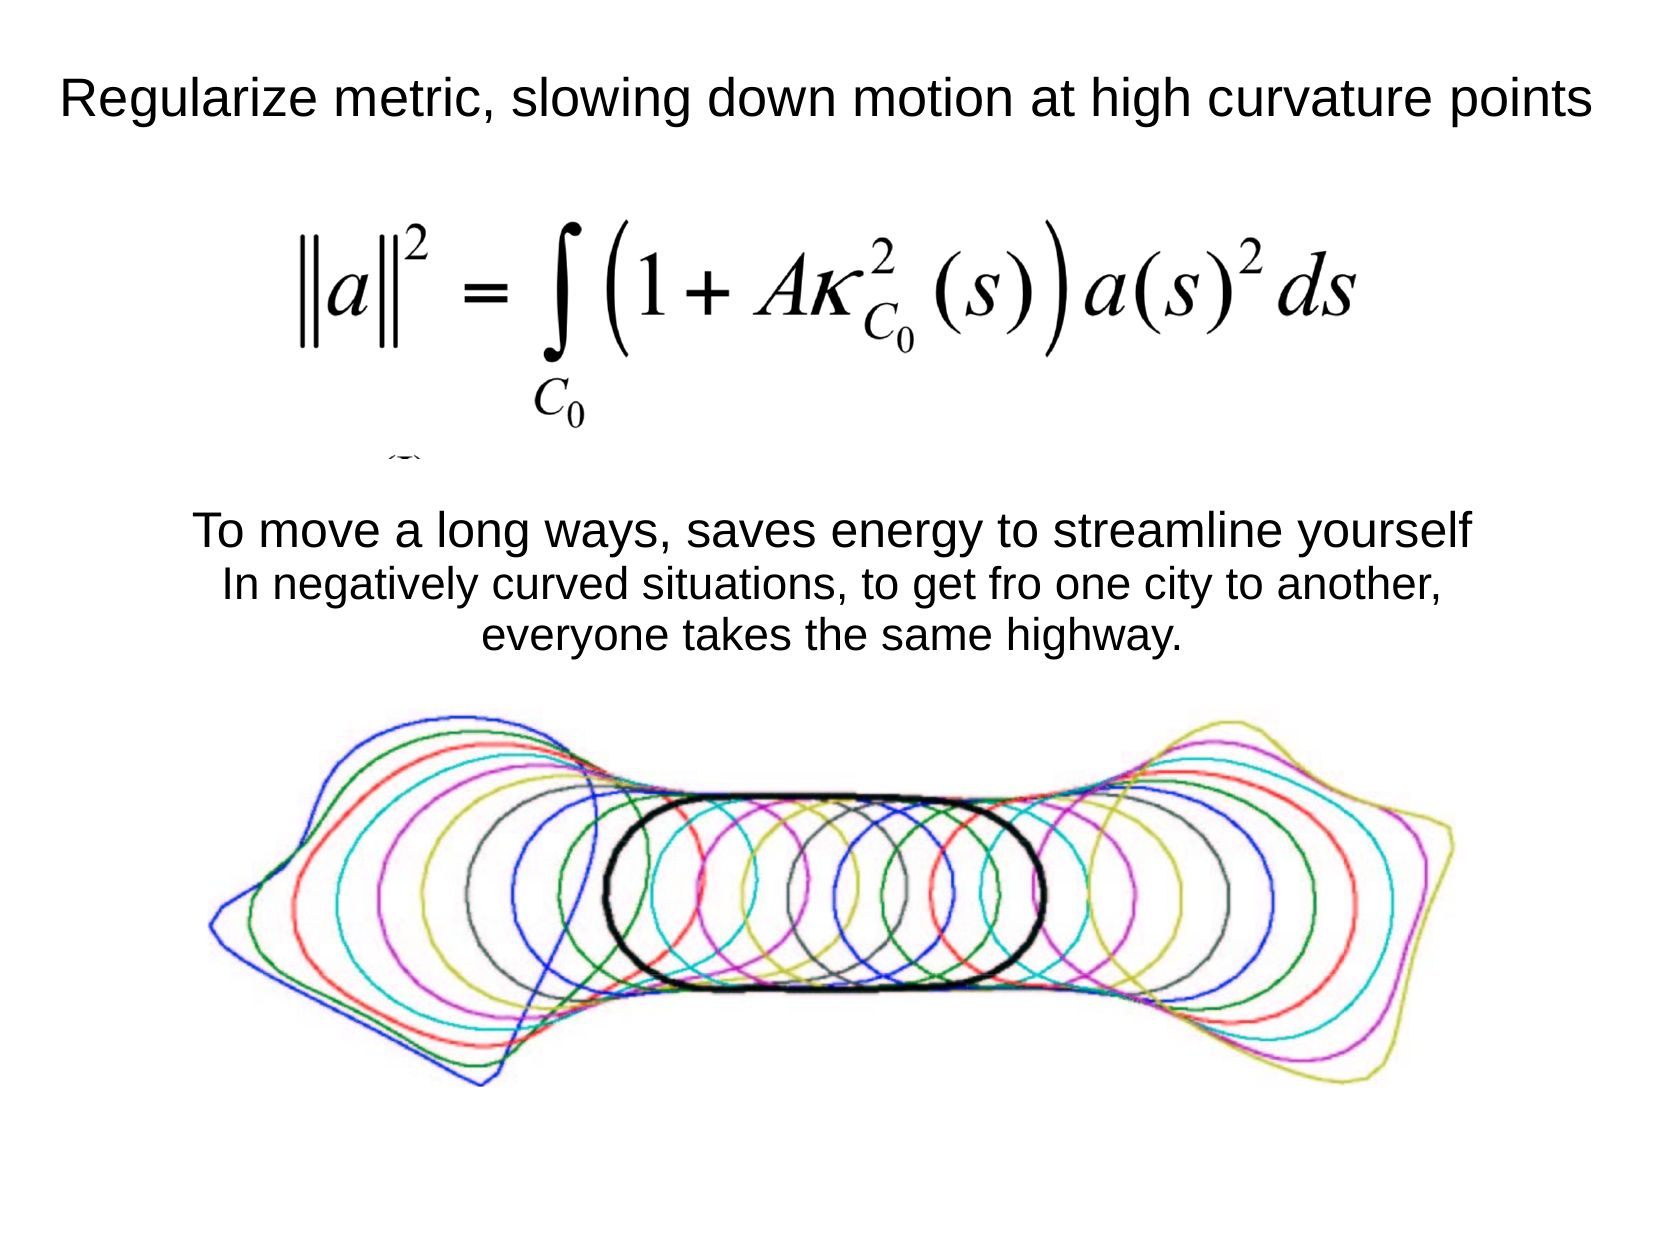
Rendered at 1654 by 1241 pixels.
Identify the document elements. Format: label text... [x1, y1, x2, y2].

text_box To move a long ways, saves energy to streamline yourself In negatively curved situations, to get fro one city to another, everyone takes the same highway. [135, 495, 1531, 669]
picture [285, 203, 1370, 459]
text_box Regularize metric, slowing down motion at high curvature points [45, 60, 1621, 196]
picture [198, 669, 1505, 1174]
